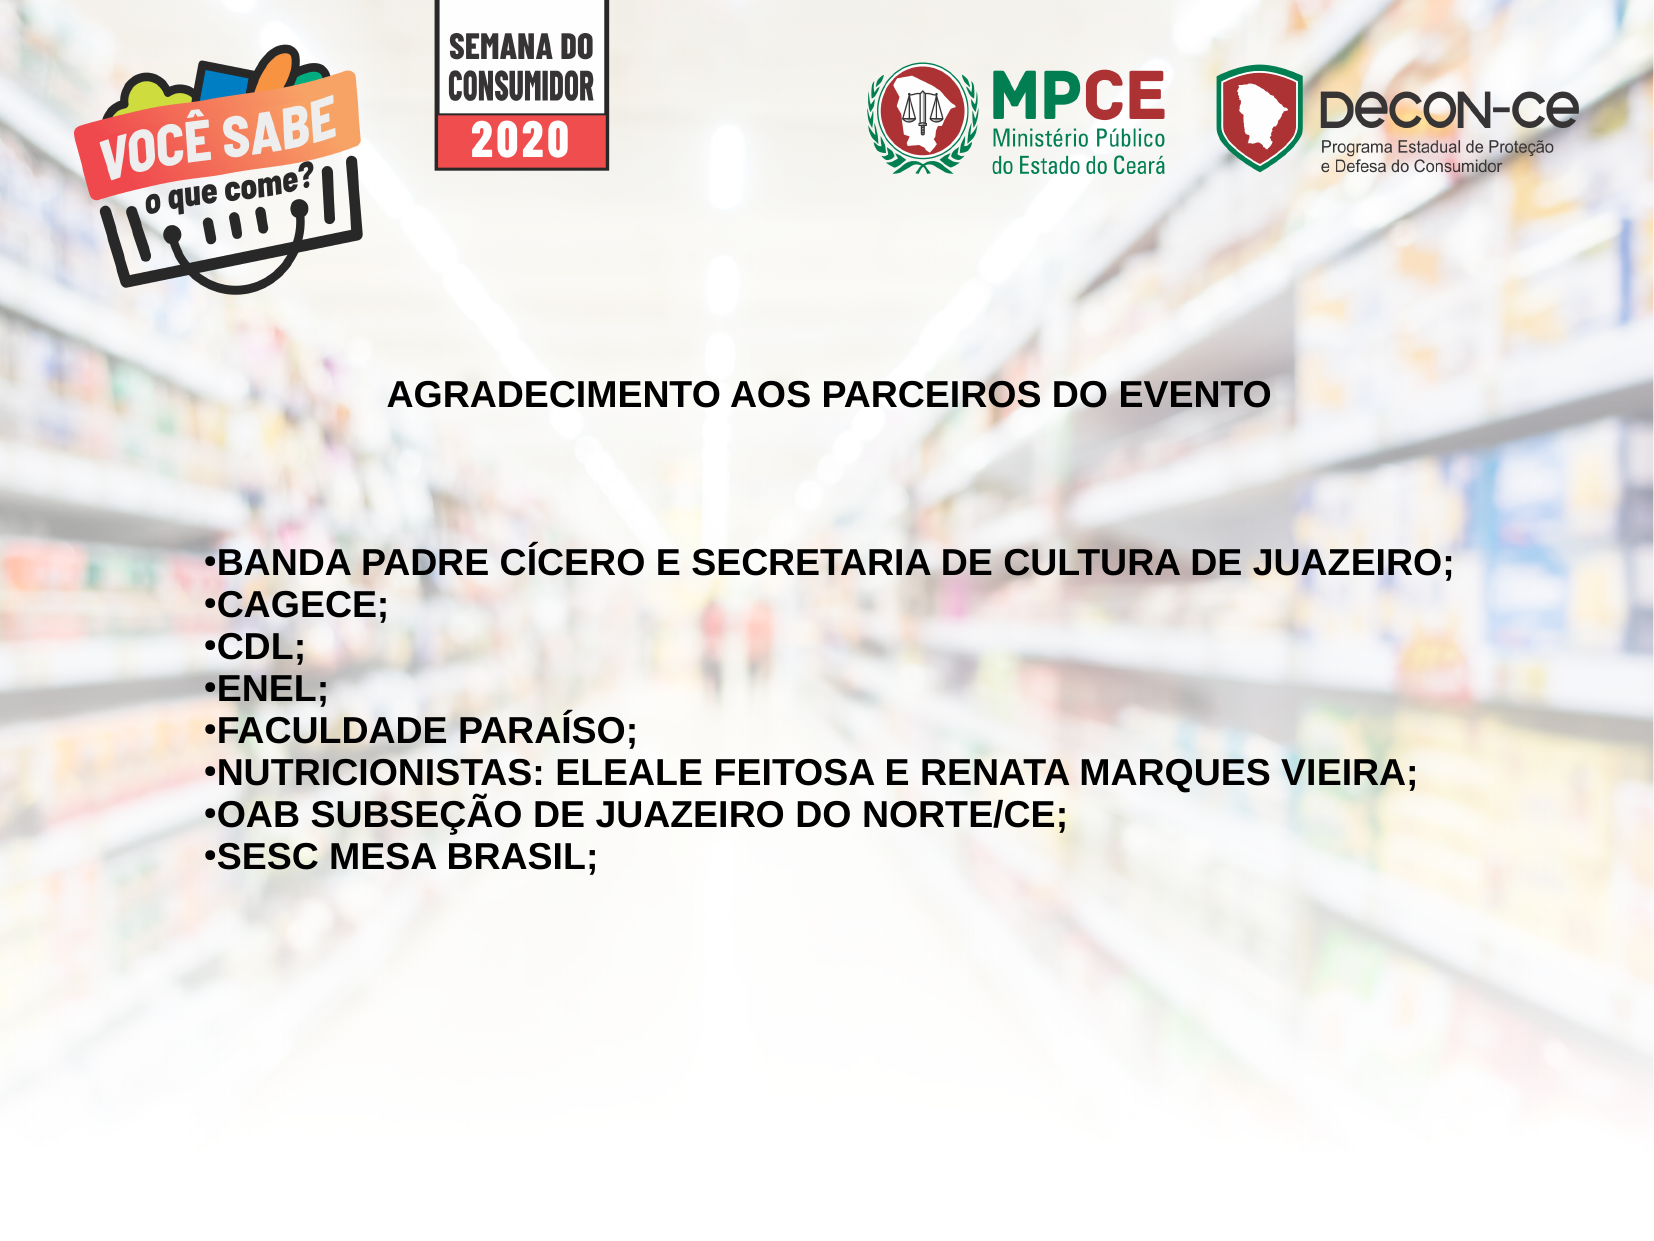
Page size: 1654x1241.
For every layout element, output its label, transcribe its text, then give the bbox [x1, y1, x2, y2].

text_box AGRADECIMENTO AOS PARCEIROS DO EVENTO BANDA PADRE CÍCERO E SECRETARIA DE CULTURA DE JUAZEIRO; CAGECE; CDL; ENEL; FACULDADE PARAÍSO; NUTRICIONISTAS: ELEALE FEITOSA E RENATA MARQUES VIEIRA; OAB SUBSEÇÃO DE JUAZEIRO DO NORTE/CE; SESC MESA BRASIL; [188, 366, 1501, 880]
